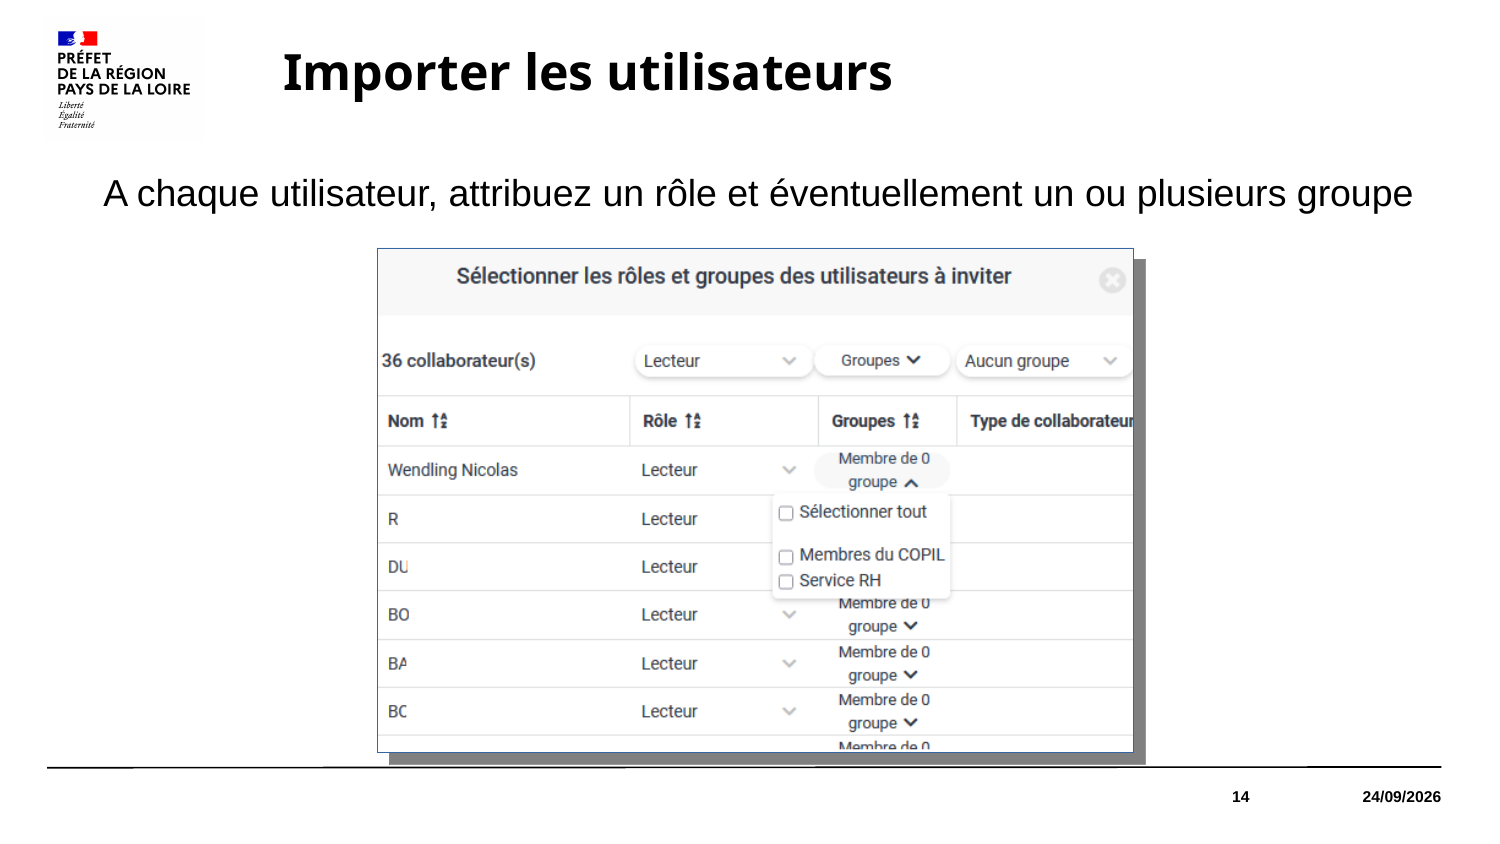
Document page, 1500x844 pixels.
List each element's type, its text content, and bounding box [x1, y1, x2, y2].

title Importer les utilisateurs [283, 47, 1347, 165]
picture [44, 17, 204, 142]
text_box A chaque utilisateur, attribuez un rôle et éventuellement un ou plusieurs groupe [88, 165, 1500, 307]
picture [377, 307, 1134, 753]
